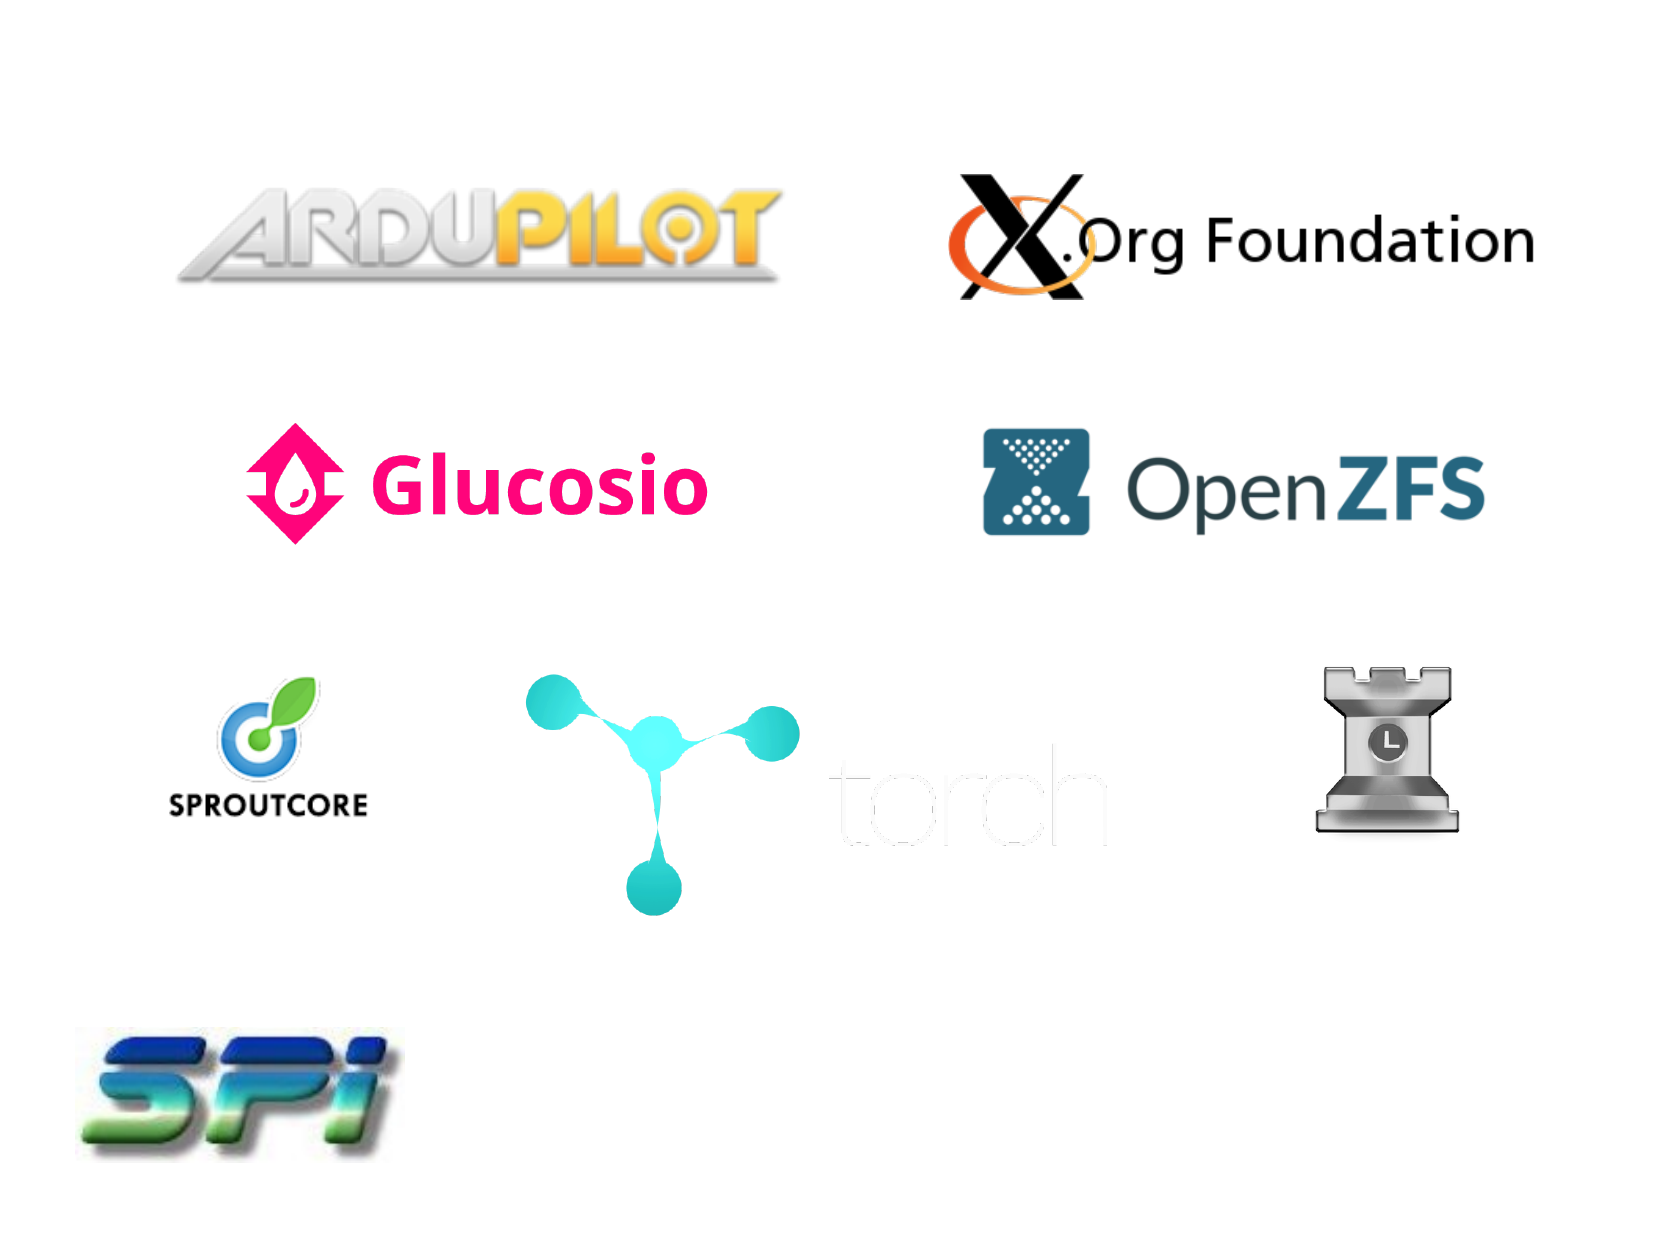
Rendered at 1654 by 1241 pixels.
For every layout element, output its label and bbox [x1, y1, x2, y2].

picture [225, 405, 733, 563]
picture [1278, 640, 1501, 863]
picture [174, 187, 788, 288]
picture [157, 668, 376, 826]
picture [948, 174, 1538, 301]
picture [75, 1027, 405, 1163]
picture [967, 412, 1501, 552]
picture [525, 674, 1107, 916]
